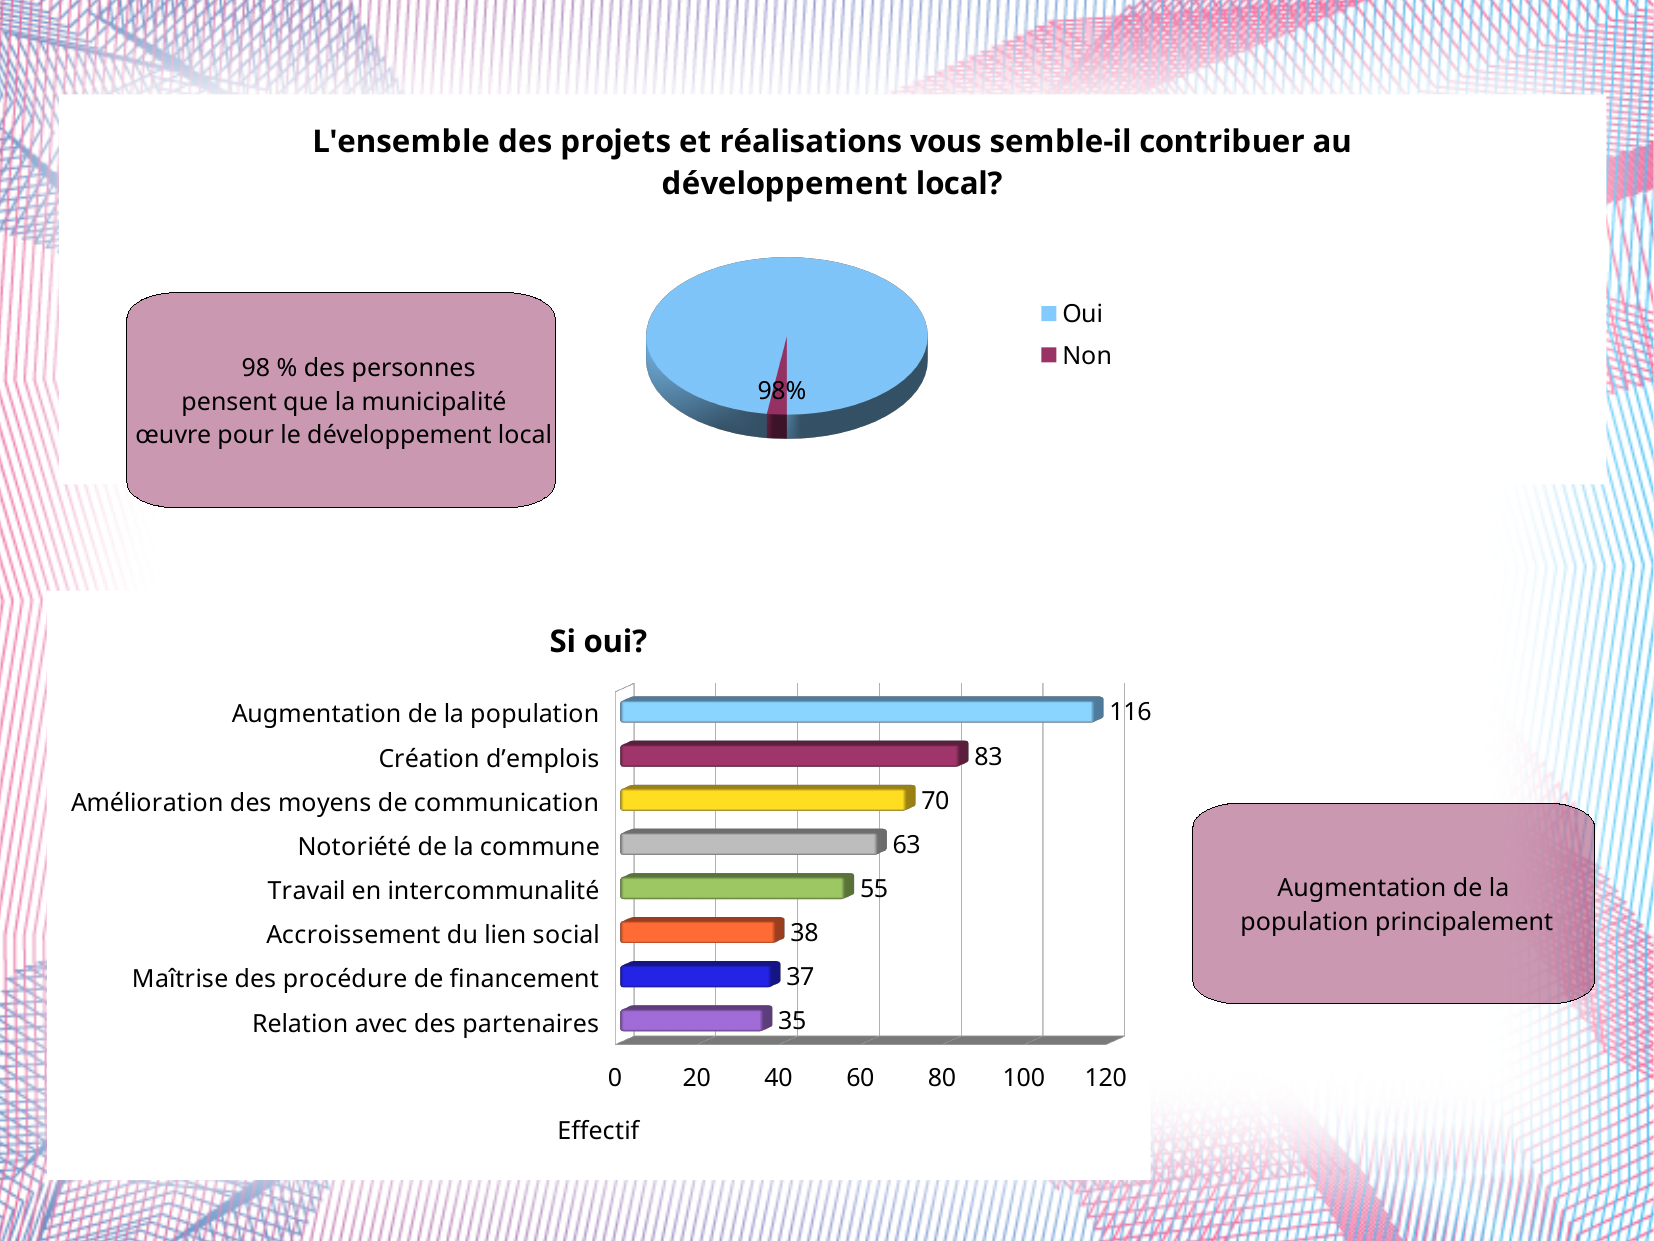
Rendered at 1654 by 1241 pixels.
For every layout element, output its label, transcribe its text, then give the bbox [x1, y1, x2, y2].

chart [59, 94, 1607, 485]
text_box 98 % des personnes pensent que la municipalité œuvre pour le développement local [126, 292, 556, 508]
picture [0, 0, 1654, 1241]
text_box Augmentation de la population principalement [1192, 803, 1595, 1004]
chart [47, 590, 1152, 1180]
